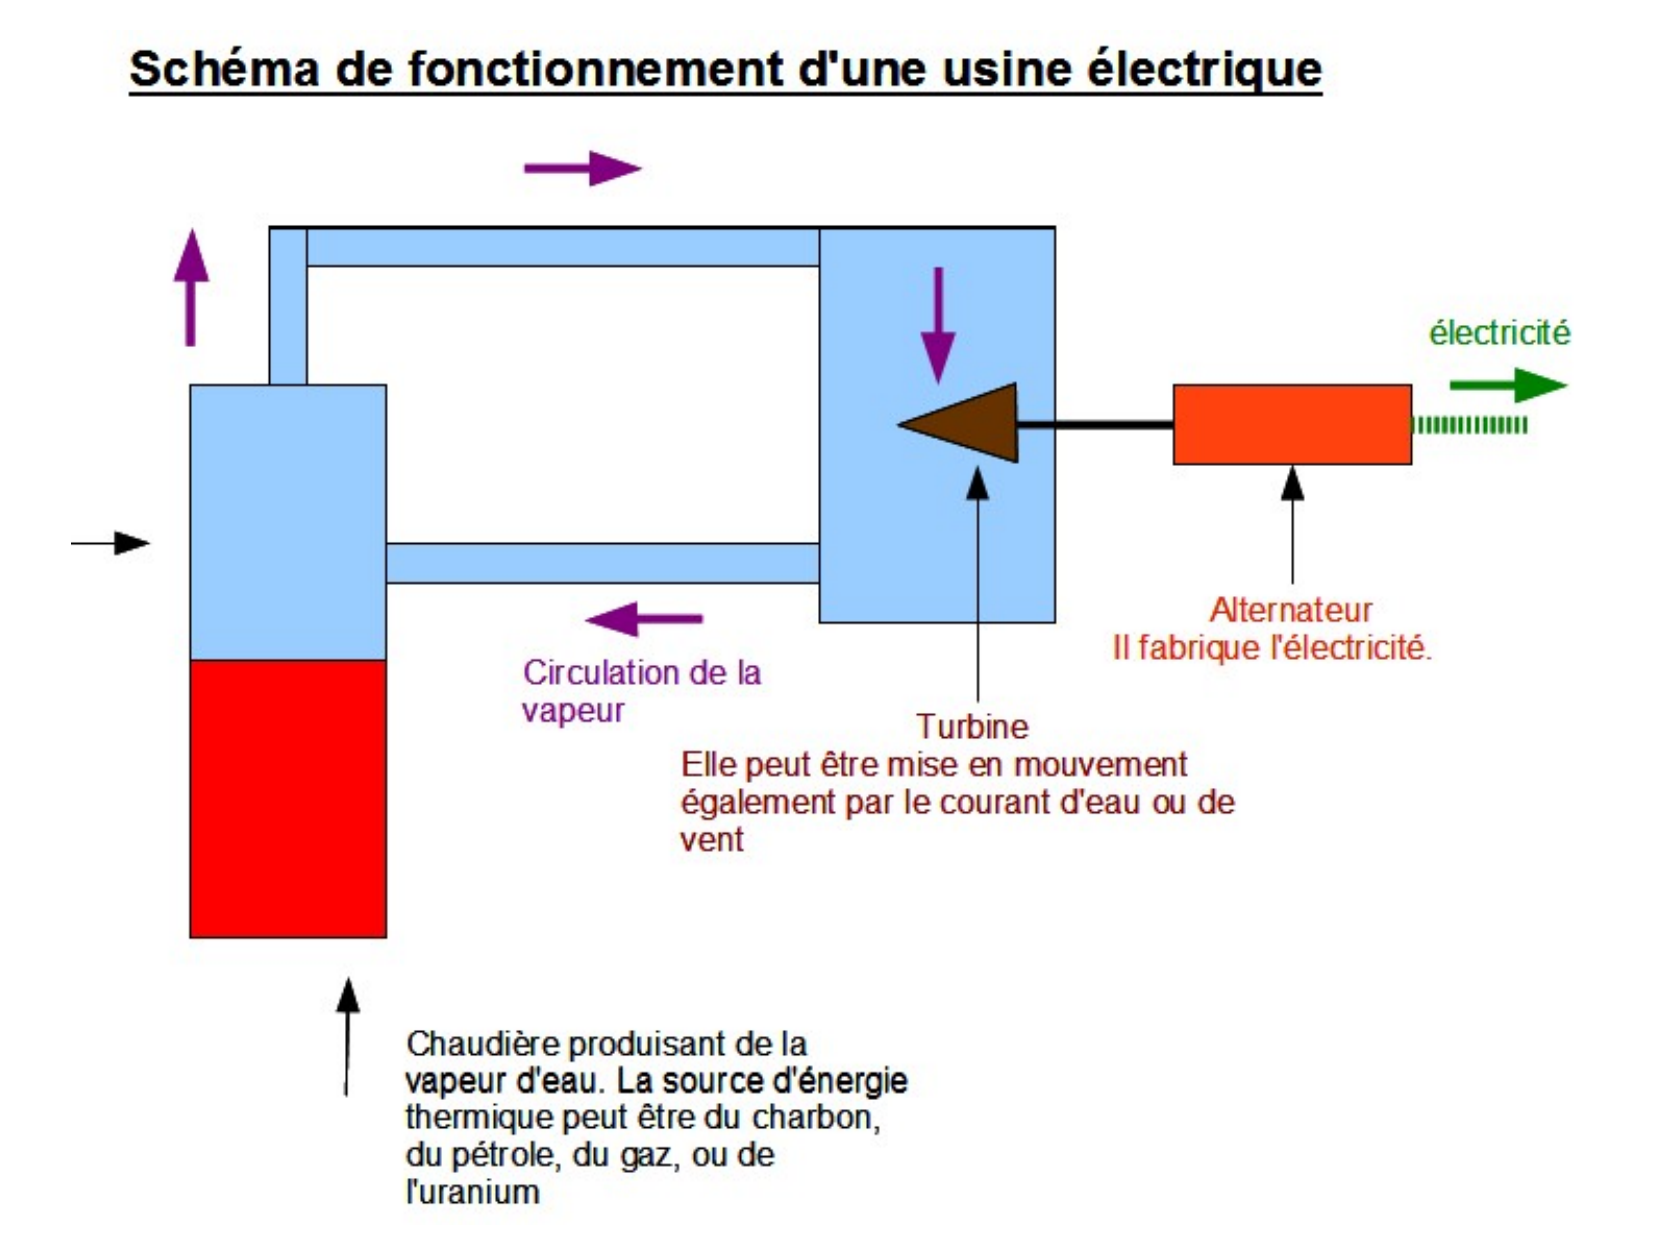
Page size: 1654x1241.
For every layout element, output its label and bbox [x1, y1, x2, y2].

picture [71, 30, 1609, 1225]
